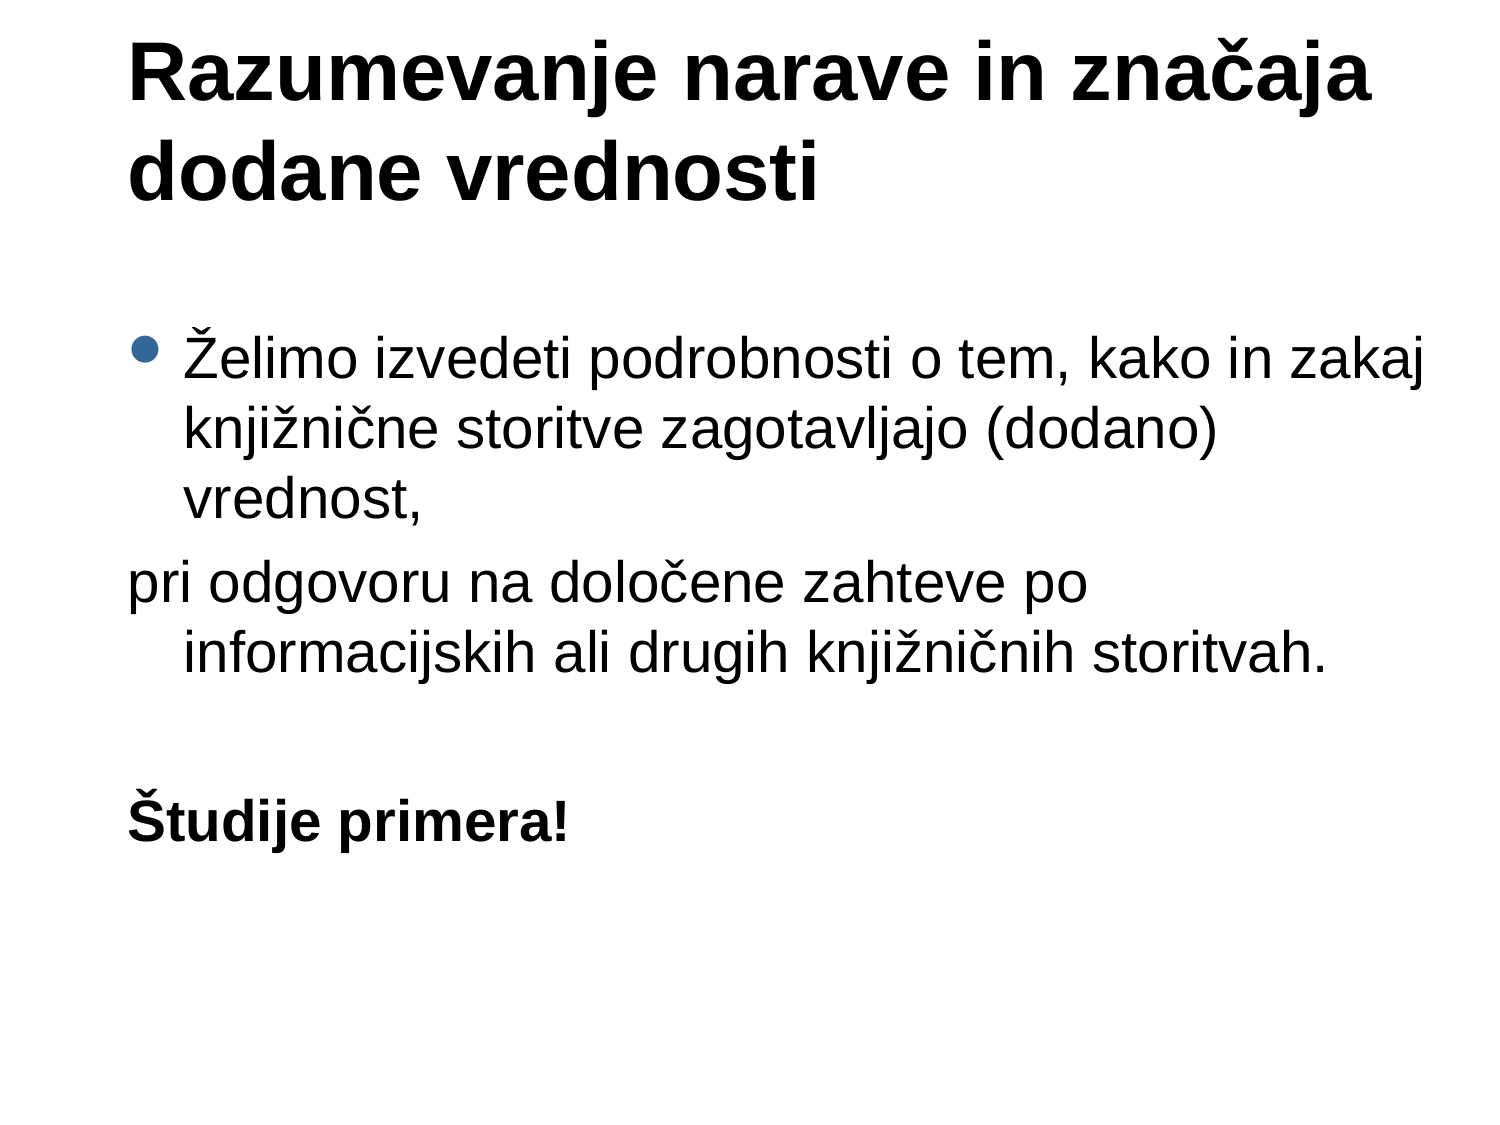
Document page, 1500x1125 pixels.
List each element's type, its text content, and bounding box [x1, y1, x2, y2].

list Želimo izvedeti podrobnosti o tem, kako in zakaj knjižnične storitve zagotavljajo (dodano) vrednost, pri odgovoru na določene zahteve po informacijskih ali drugih knjižničnih storitvah. Študije primera! [112, 312, 1459, 988]
title Razumevanje narave in značaja dodane vrednosti [112, 9, 1388, 225]
